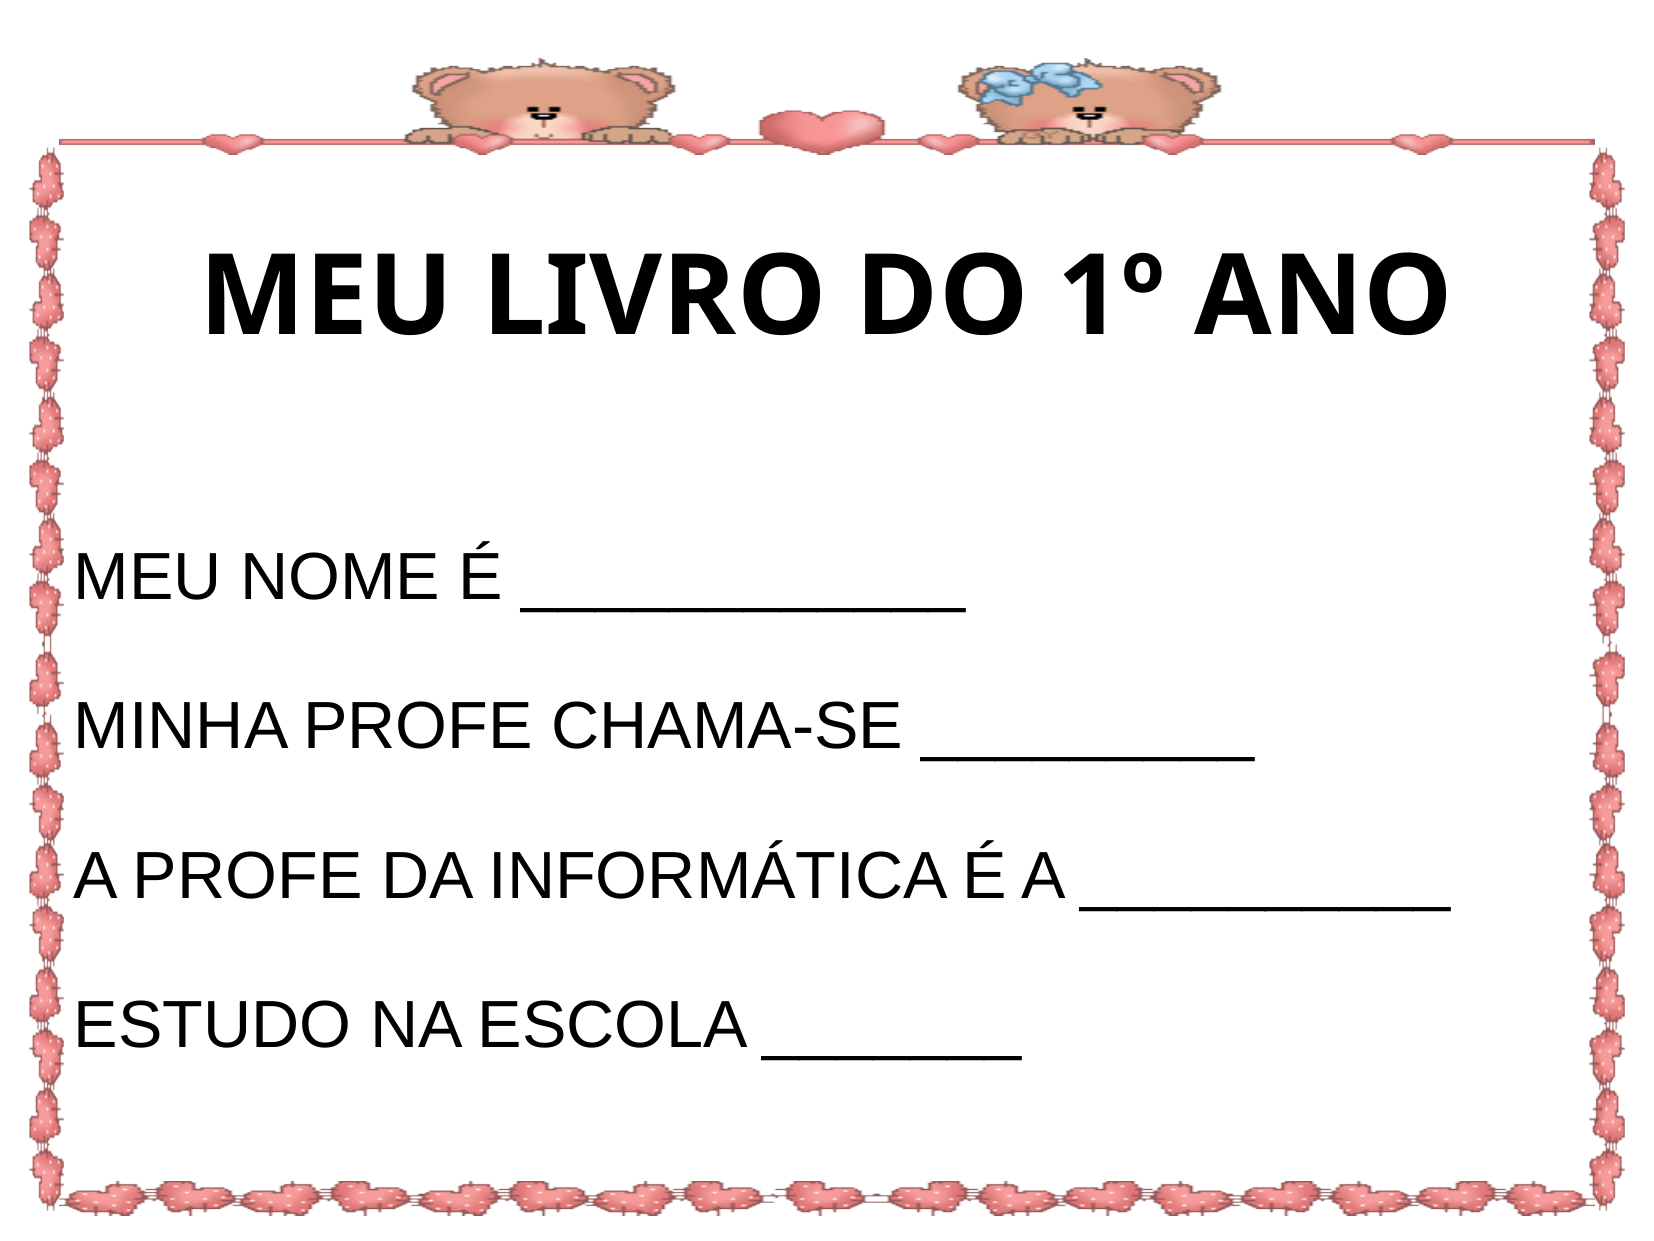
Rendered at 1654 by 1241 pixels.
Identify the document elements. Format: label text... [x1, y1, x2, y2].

text_box MEU LIVRO DO 1º ANO [59, 206, 1589, 427]
text_box MEU NOME É ____________ MINHA PROFE CHAMA-SE _________ A PROFE DA INFORMÁTICA É A __________ ESTUDO NA ESCOLA _______ [59, 531, 1536, 1128]
picture [29, 58, 1625, 1216]
